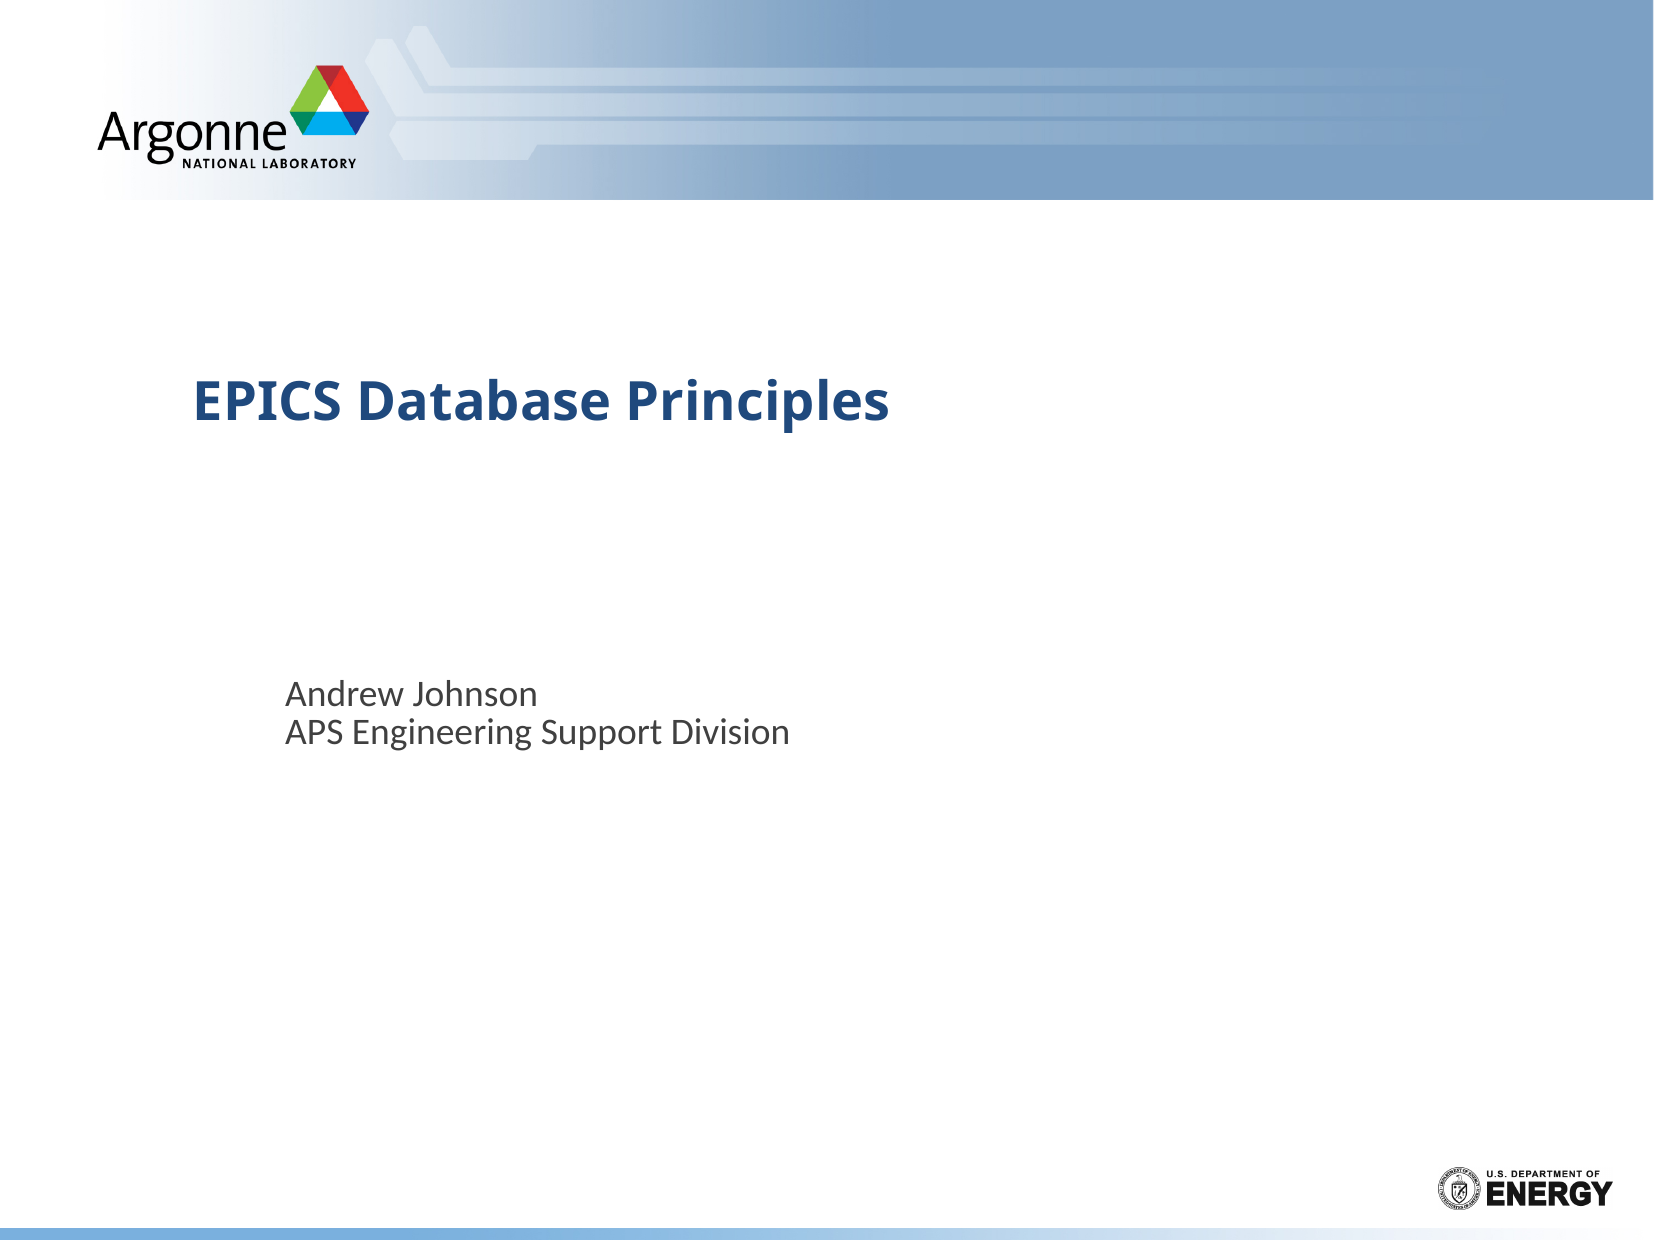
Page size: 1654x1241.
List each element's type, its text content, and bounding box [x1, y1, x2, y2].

picture [0, 1228, 1654, 1240]
title EPICS Database Principles [178, 294, 1570, 504]
picture [0, 0, 1654, 201]
subtitle Andrew Johnson APS Engineering Support Division [285, 670, 1369, 762]
picture [1438, 1167, 1613, 1210]
